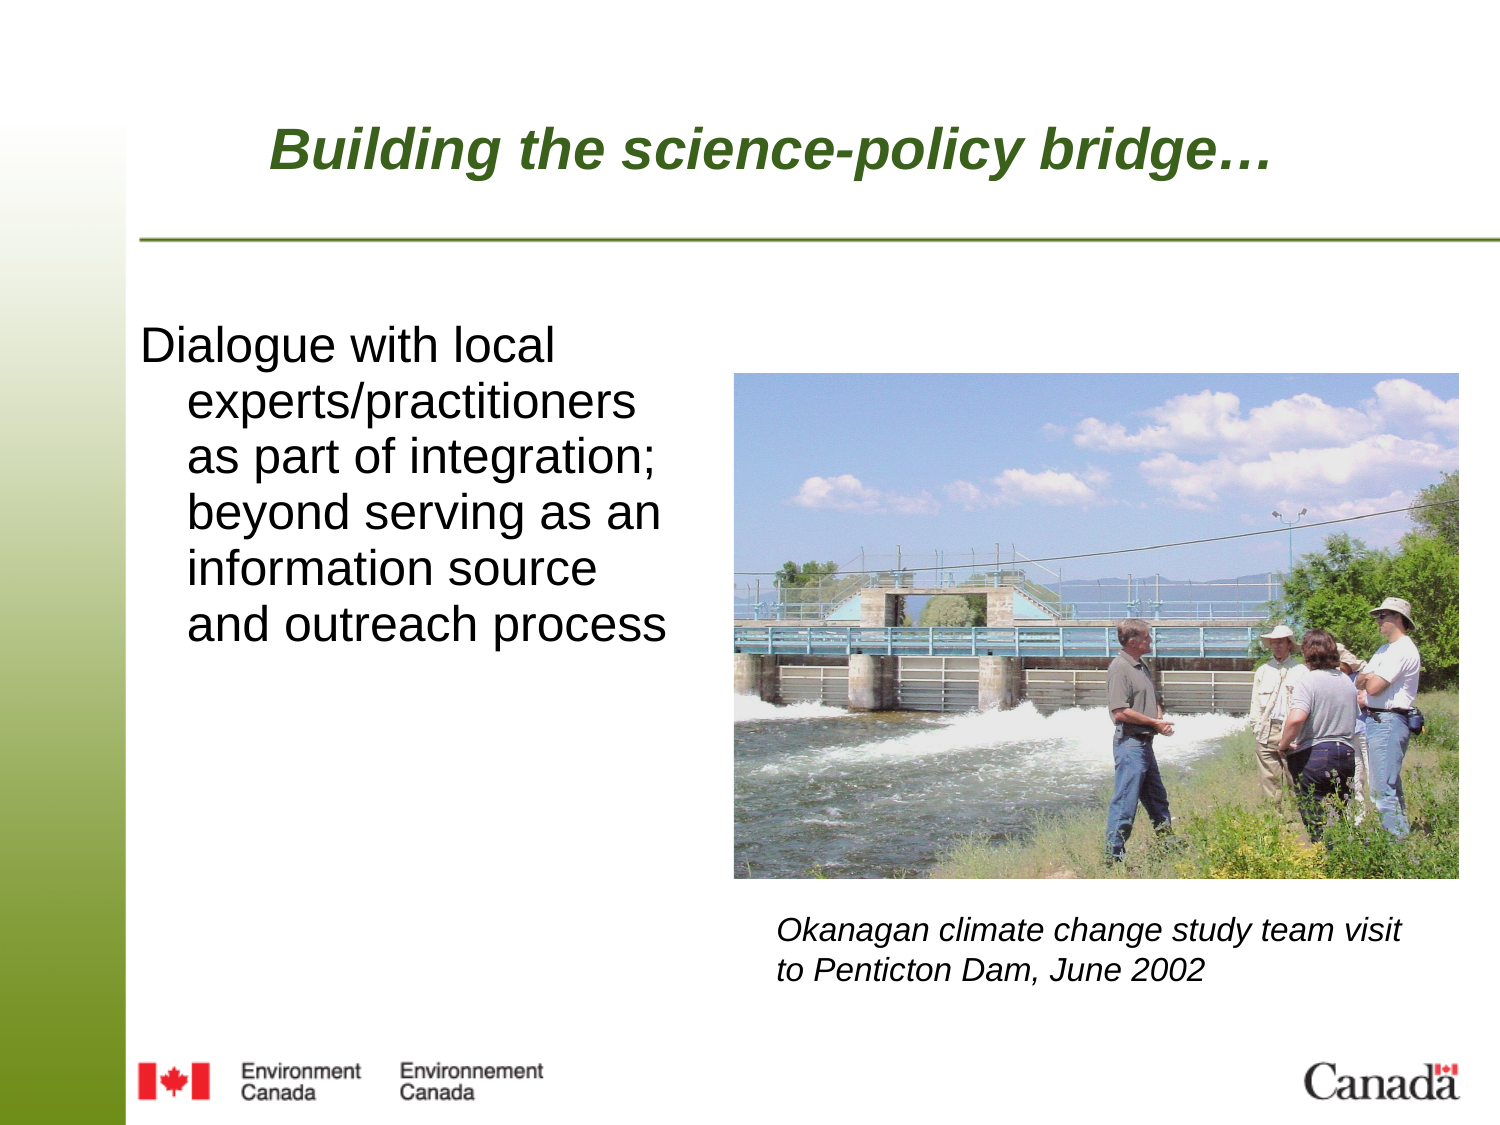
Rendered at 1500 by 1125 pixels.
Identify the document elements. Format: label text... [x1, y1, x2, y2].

picture [0, 0, 1500, 1125]
text_box Okanagan climate change study team visit to Penticton Dam, June 2002 [761, 900, 1436, 996]
title Building the science-policy bridge… [135, 66, 1411, 232]
list Dialogue with local experts/practitioners as part of integration; beyond serving as an information source and outreach process [125, 309, 691, 1024]
